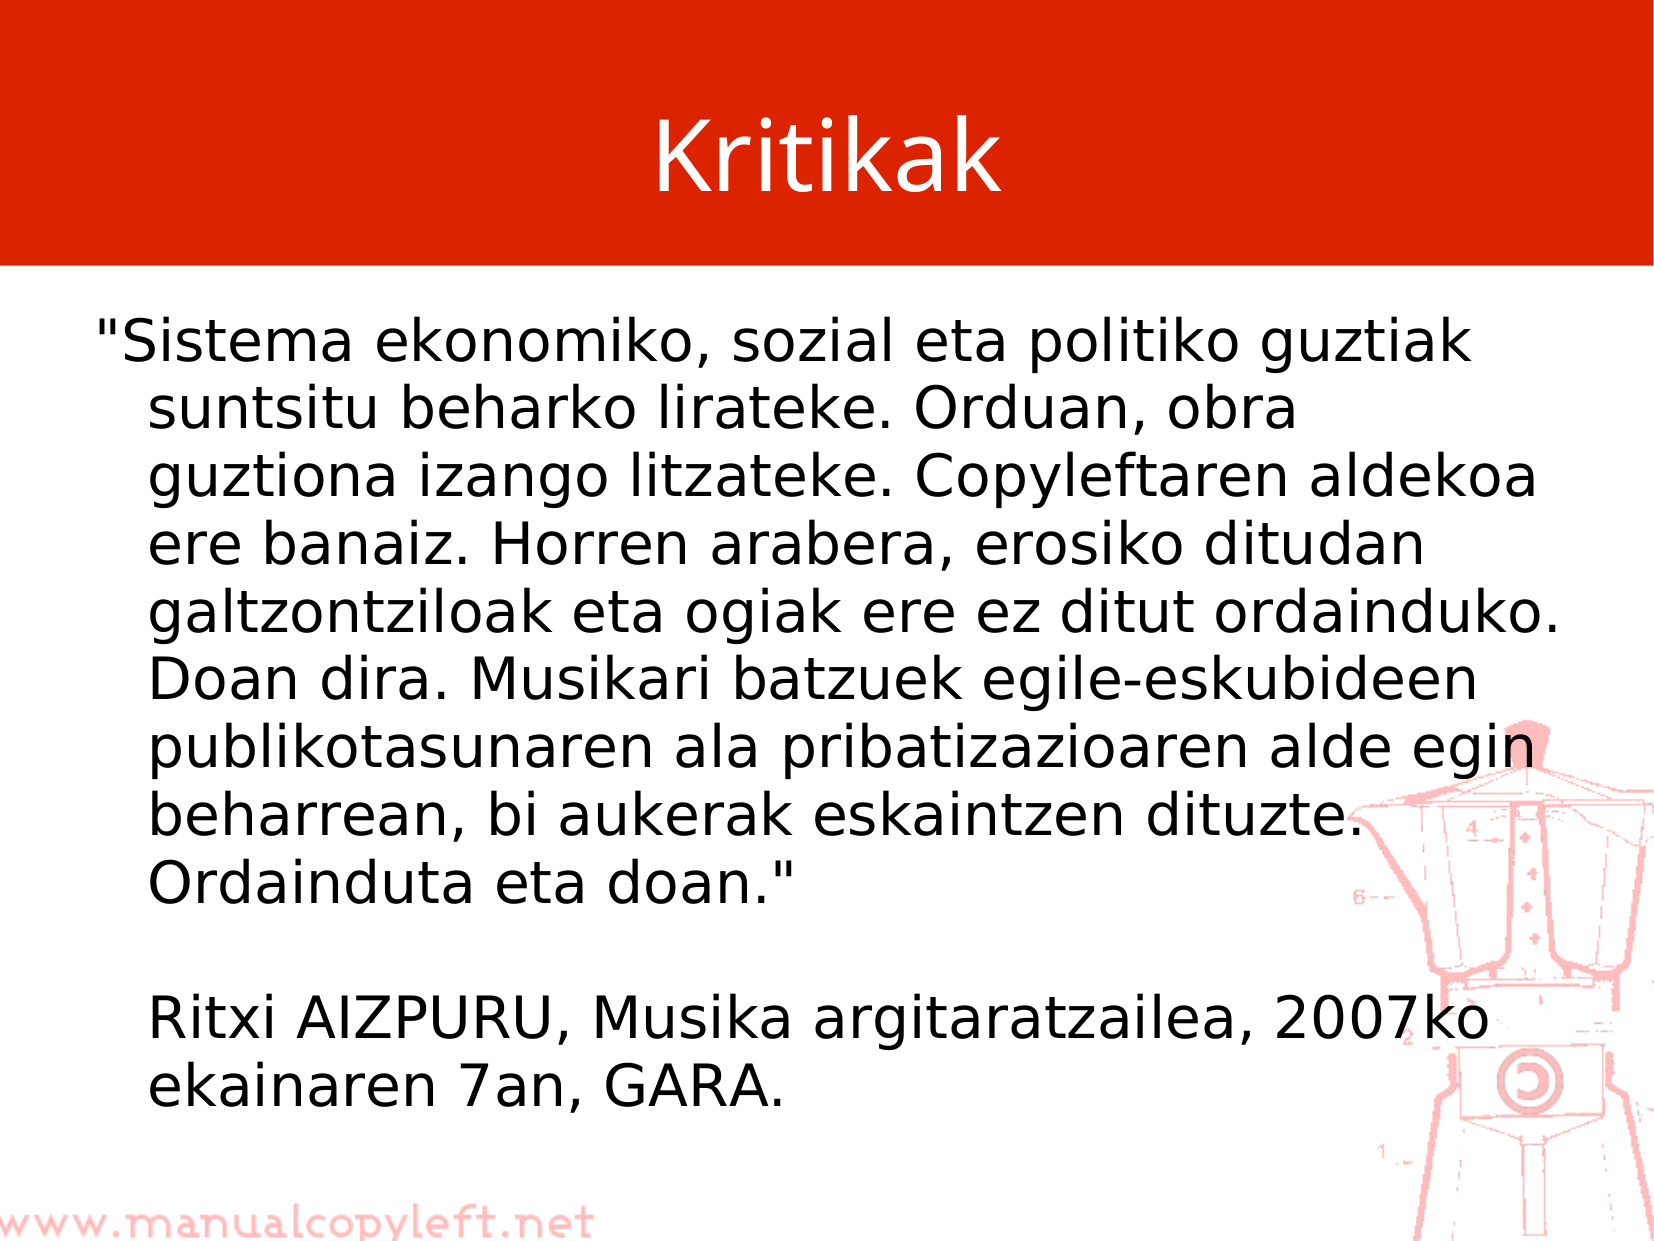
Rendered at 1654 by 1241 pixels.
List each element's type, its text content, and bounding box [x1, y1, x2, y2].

title Kritikak [82, 49, 1571, 257]
picture [0, 266, 1654, 1241]
list "Sistema ekonomiko, sozial eta politiko guztiak suntsitu beharko lirateke. Orduan, obra guztiona izango litzateke. Copyleftaren aldekoa ere banaiz. Horren arabera, erosiko ditudan galtzontziloak eta ogiak ere ez ditut ordainduko. Doan dira. Musikari batzuek egile-eskubideen publikotasunaren ala pribatizazioaren alde egin beharrean, bi aukerak eskaintzen dituzte. Ordainduta eta doan." Ritxi AIZPURU, Musika argitaratzailea, 2007ko ekainaren 7an, GARA. [76, 307, 1565, 1126]
text_box [0, 0, 1654, 266]
